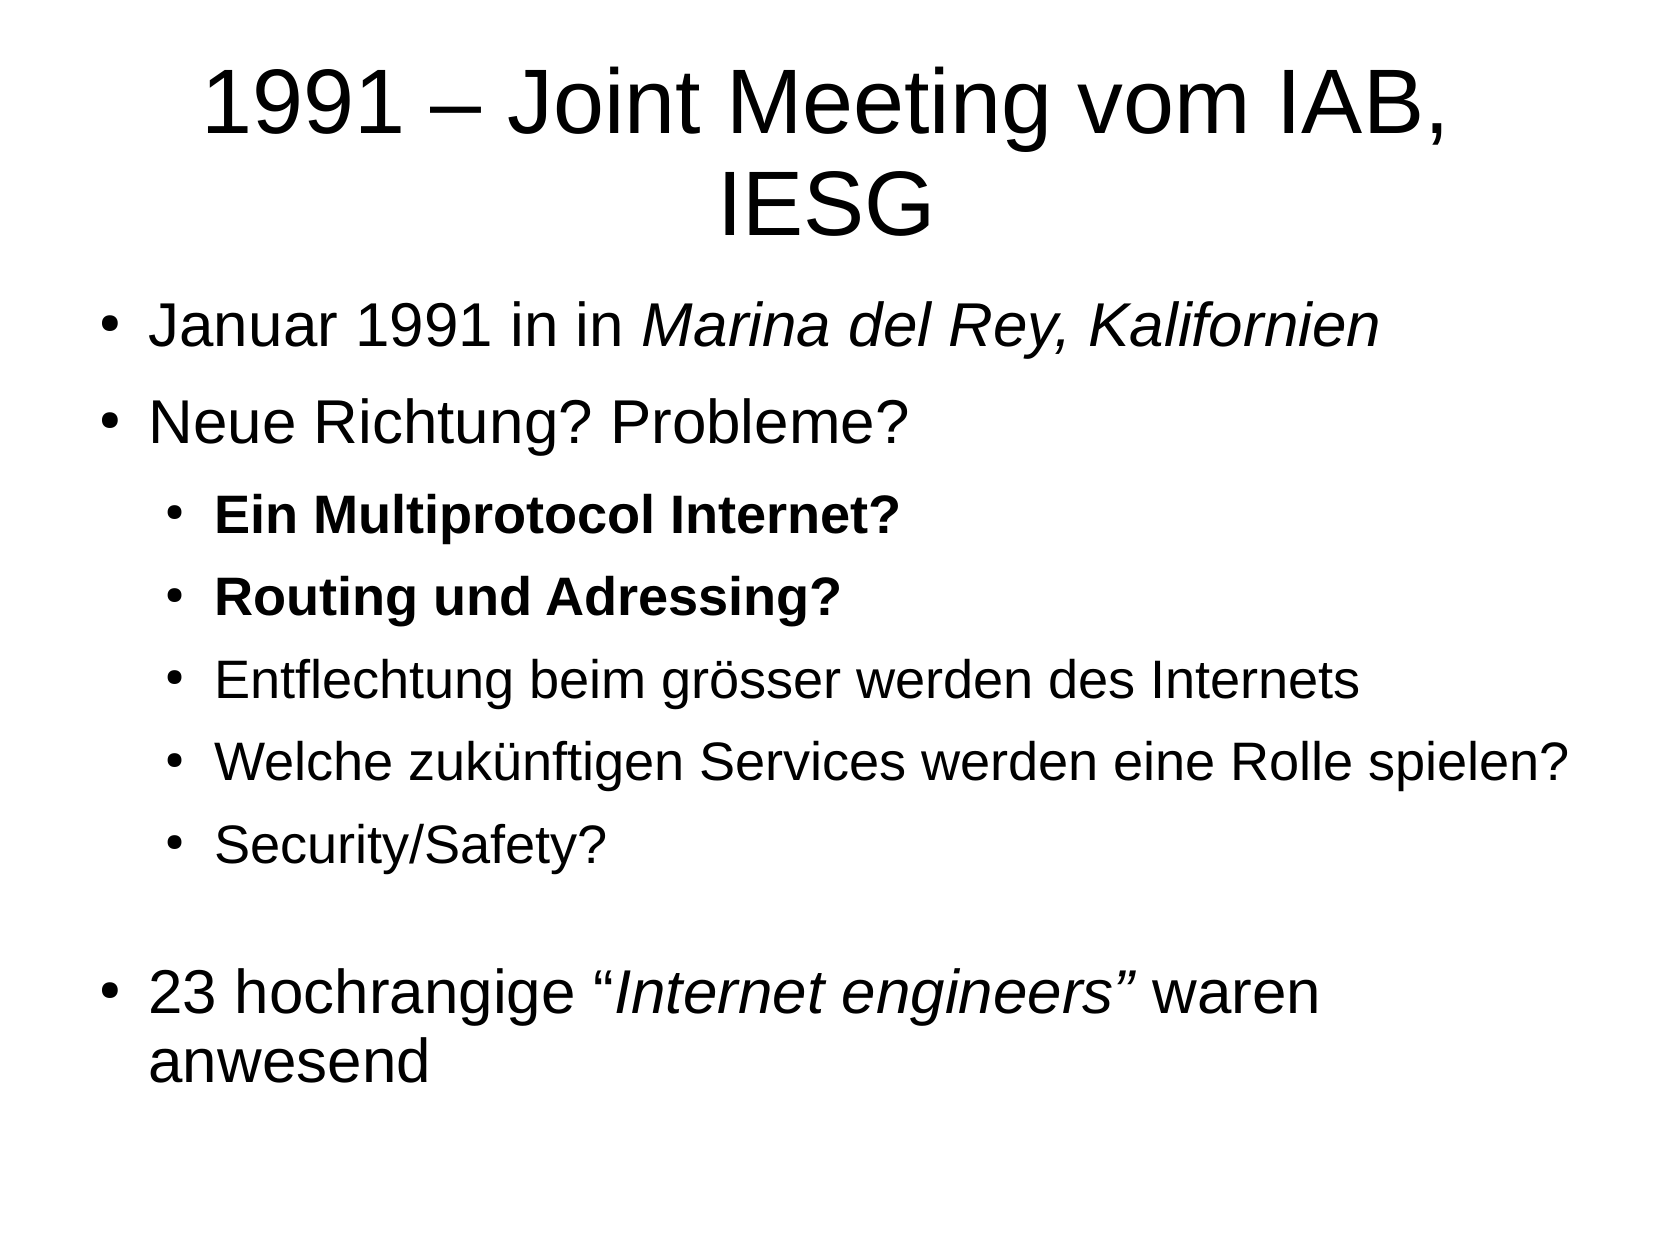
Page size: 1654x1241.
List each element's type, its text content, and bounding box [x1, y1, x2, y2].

title 1991 – Joint Meeting vom IAB, IESG [82, 49, 1571, 257]
list Januar 1991 in in Marina del Rey, Kalifornien Neue Richtung? Probleme? Ein Multiprotocol Internet? Routing und Adressing? Entflechtung beim grösser werden des Internets Welche zukünftigen Services werden eine Rolle spielen? Security/Safety? 23 hochrangige “Internet engineers” waren anwesend [82, 290, 1571, 1109]
